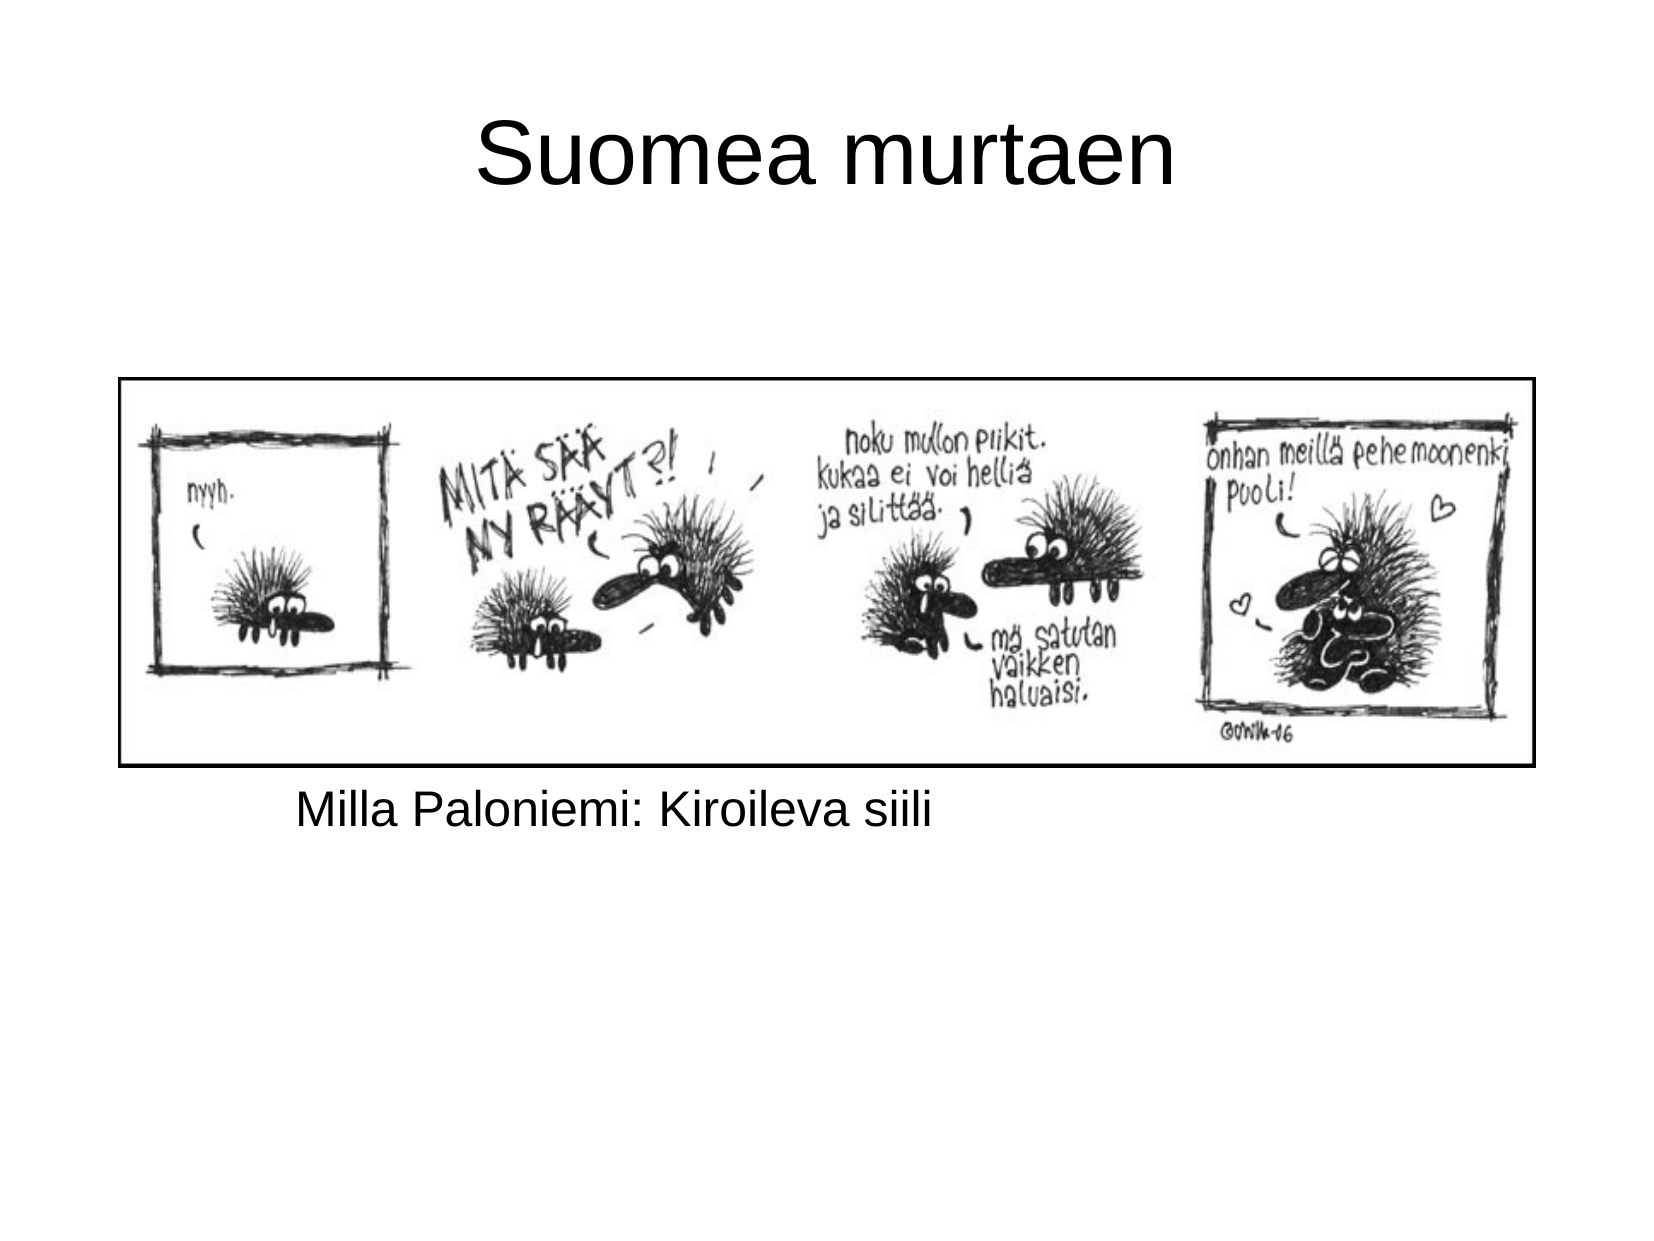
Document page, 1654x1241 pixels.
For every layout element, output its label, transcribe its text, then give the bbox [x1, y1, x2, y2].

list Milla Paloniemi: Kiroileva siili [82, 290, 1571, 1094]
title Suomea murtaen [82, 49, 1571, 257]
